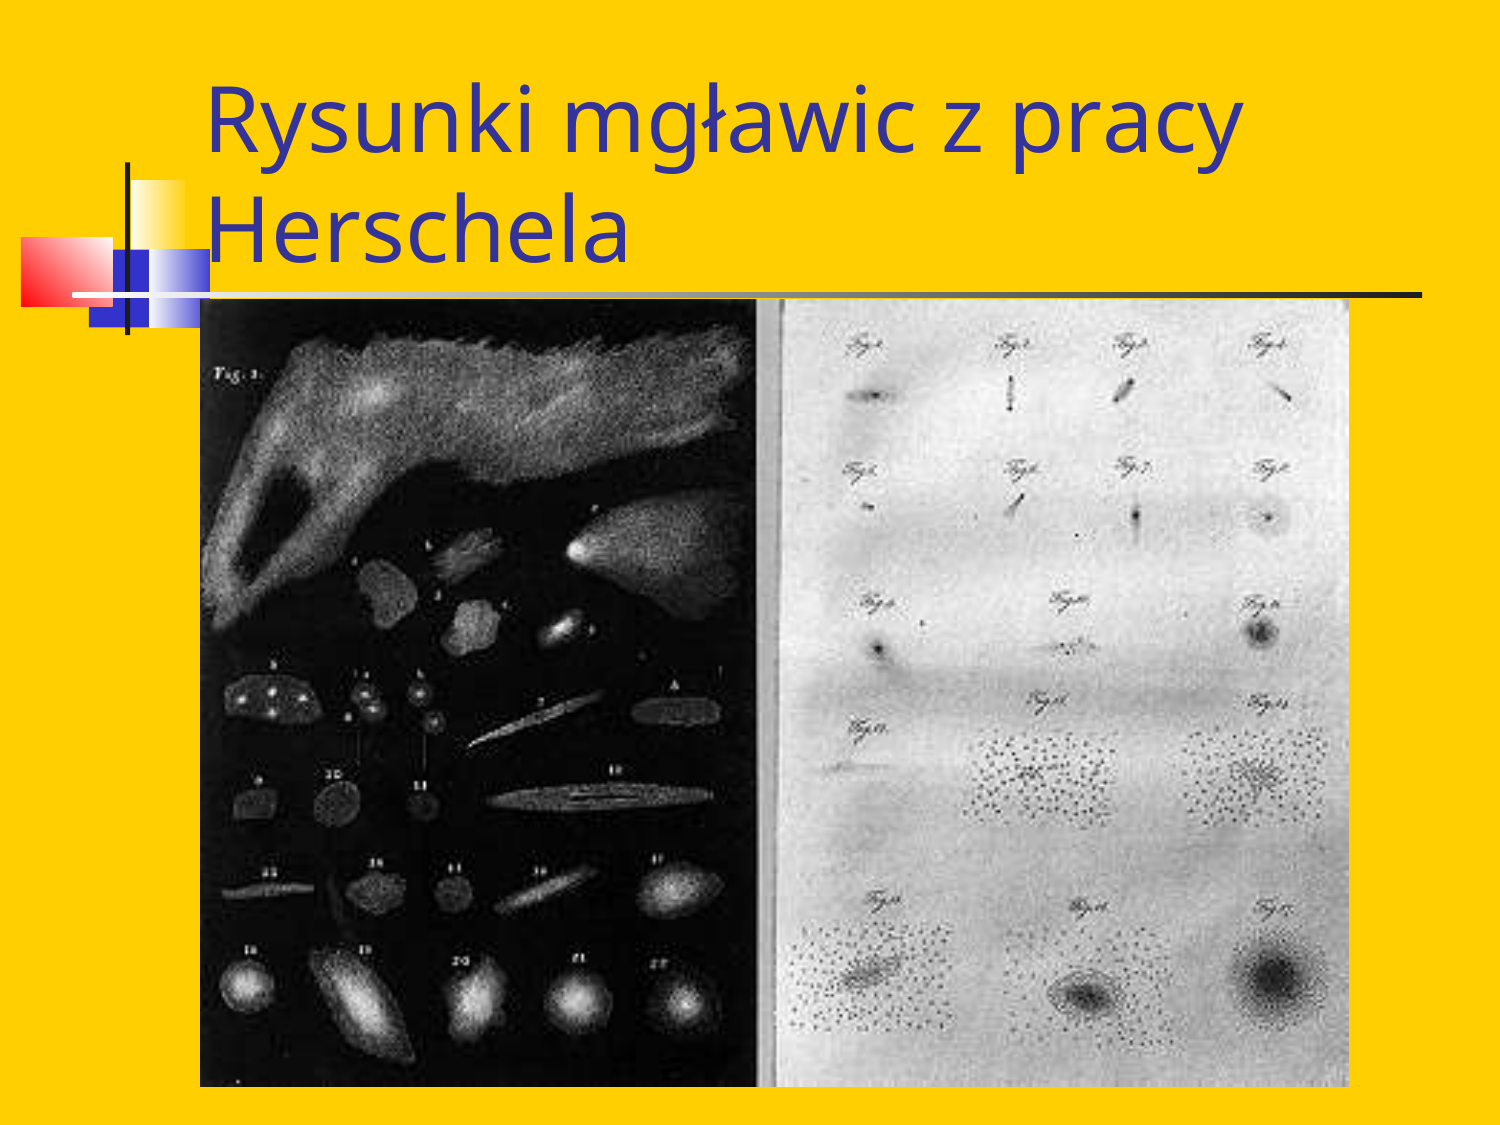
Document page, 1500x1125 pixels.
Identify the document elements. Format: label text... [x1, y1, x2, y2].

title Rysunki mgławic z pracy Herschela [188, 53, 1468, 289]
text_box [200, 299, 1349, 1087]
